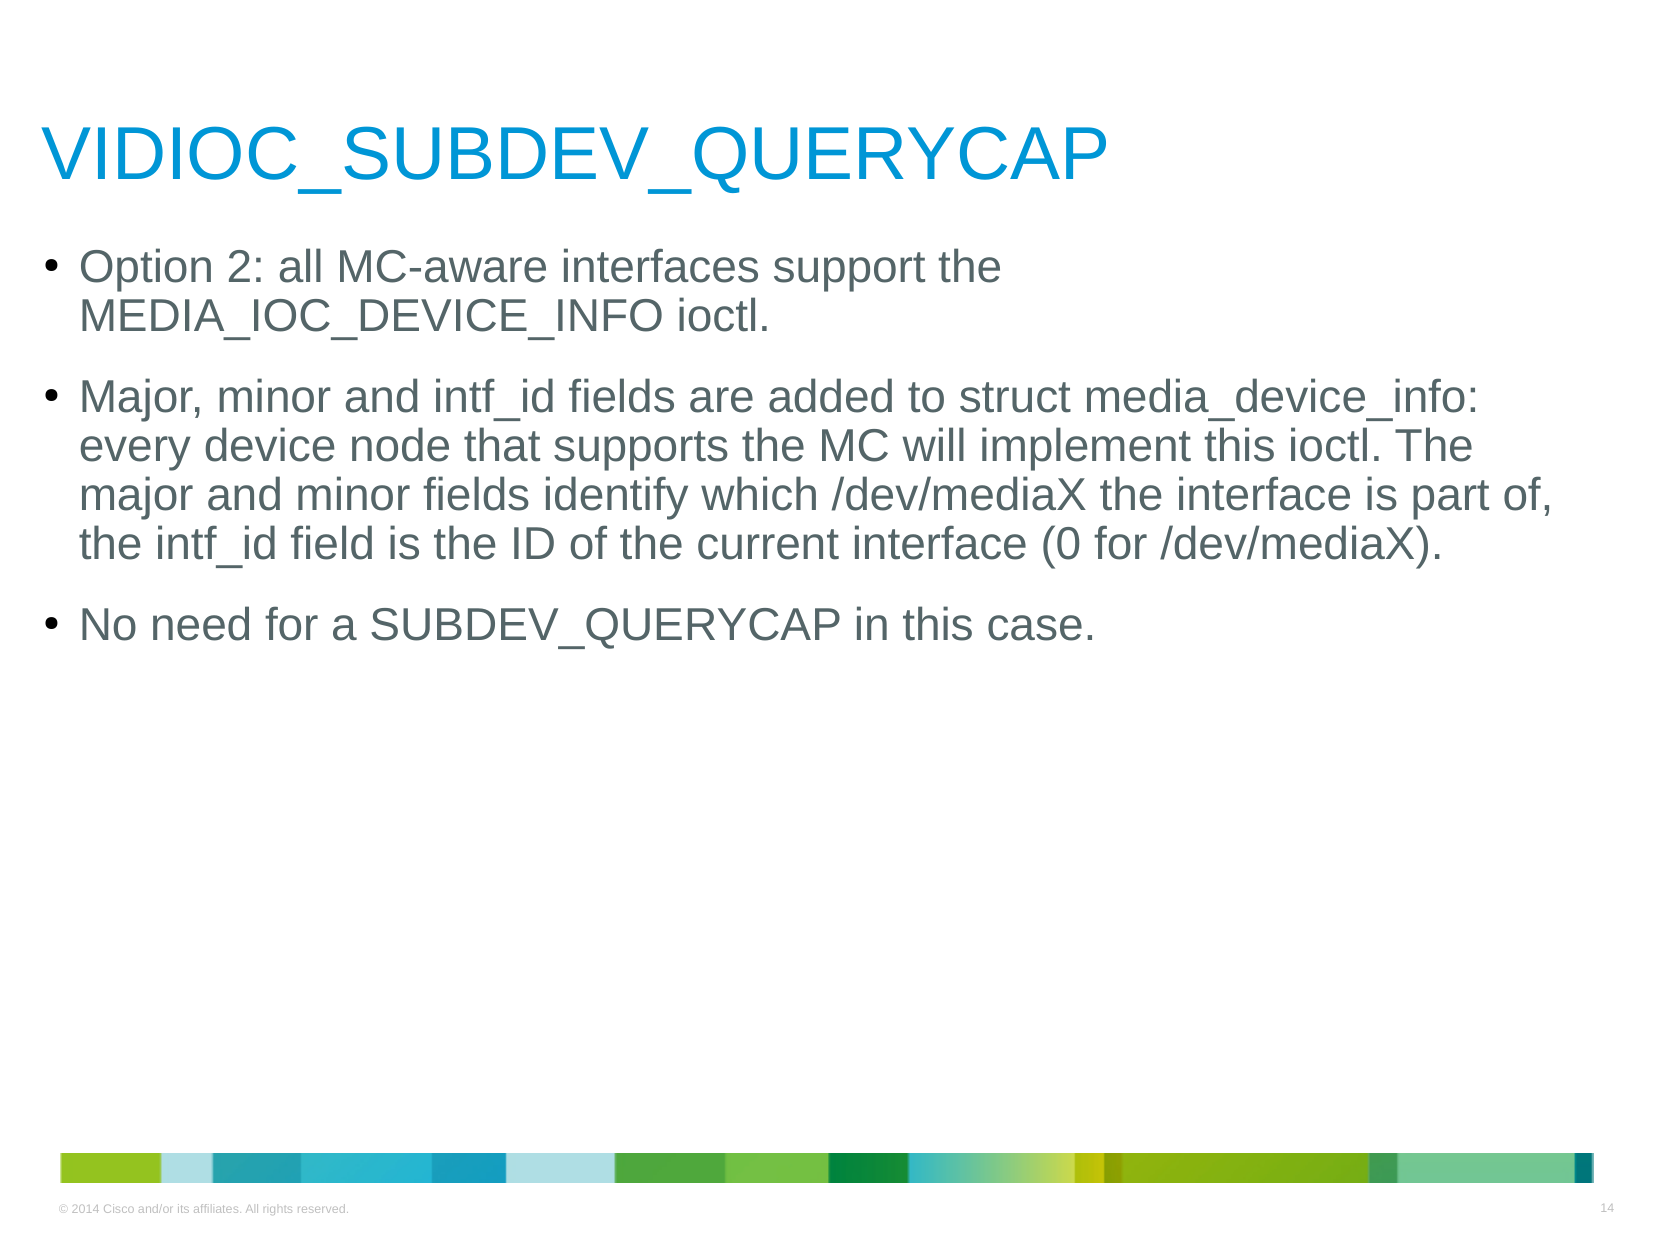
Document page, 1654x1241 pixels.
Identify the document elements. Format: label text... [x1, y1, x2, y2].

picture [60, 1153, 1594, 1183]
list Option 2: all MC-aware interfaces support the MEDIA_IOC_DEVICE_INFO ioctl. Major, minor and intf_id fields are added to struct media_device_info: every device node that supports the MC will implement this ioctl. The major and minor fields identify which /dev/mediaX the interface is part of, the intf_id field is the ID of the current interface (0 for /dev/mediaX). No need for a SUBDEV_QUERYCAP in this case. [43, 243, 1595, 1141]
title VIDIOC_SUBDEV_QUERYCAP [41, 78, 1595, 230]
